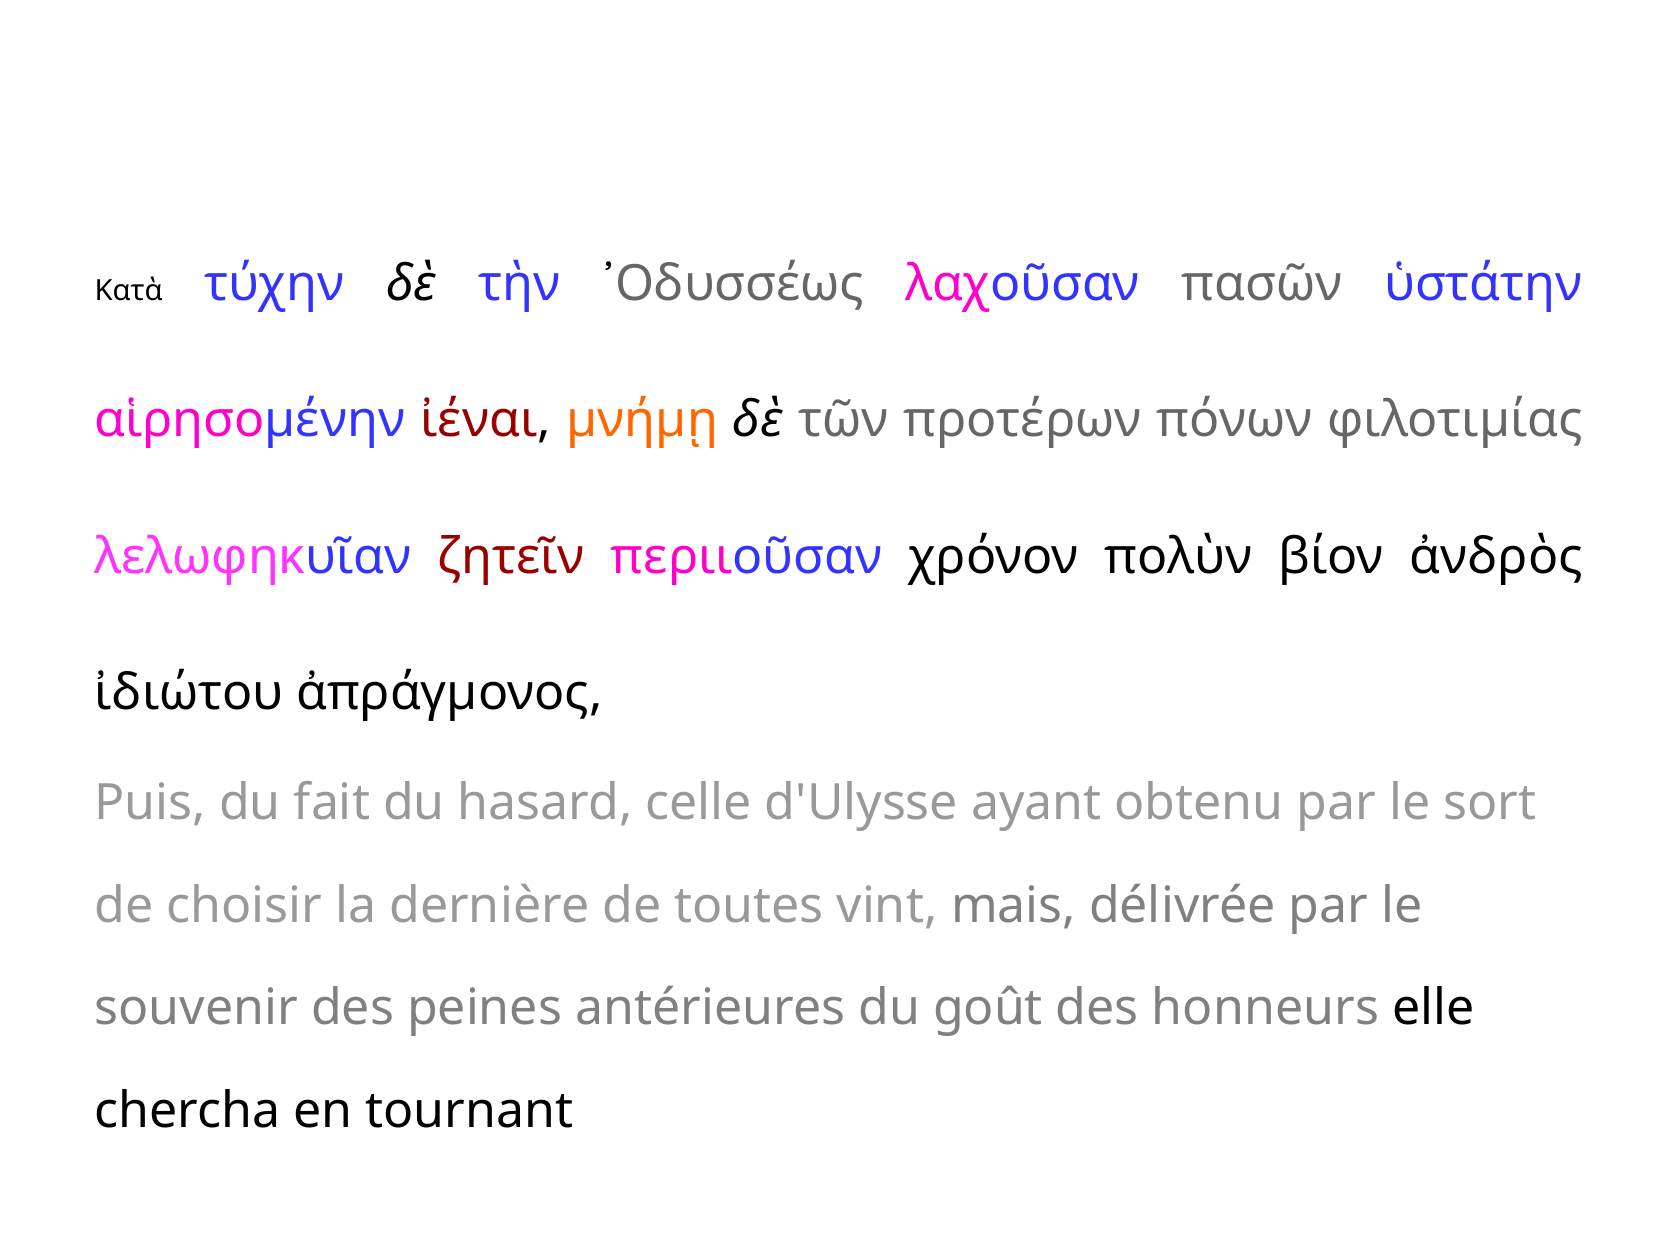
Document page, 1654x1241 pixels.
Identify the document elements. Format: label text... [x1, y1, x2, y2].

list Puis, du fait du hasard, celle d'Ulysse ayant obtenu par le sort de choisir la dernière de toutes vint, mais, délivrée par le souvenir des peines antérieures du goût des honneurs elle chercha en tournant [94, 732, 1583, 1155]
title Κατὰ τύχην δὲ τὴν ᾿Οδυσσέως λαχοῦσαν πασῶν ὑστάτην αἱρησομένην ἰέναι, μνήμῃ δὲ τῶν προτέρων πόνων φιλοτιμίας λελωφηκυῖαν ζητεῖν περιιοῦσαν χρόνον πολὺν βίον ἀνδρὸς ἰδιώτου ἀπράγμονος, [94, 192, 1583, 711]
